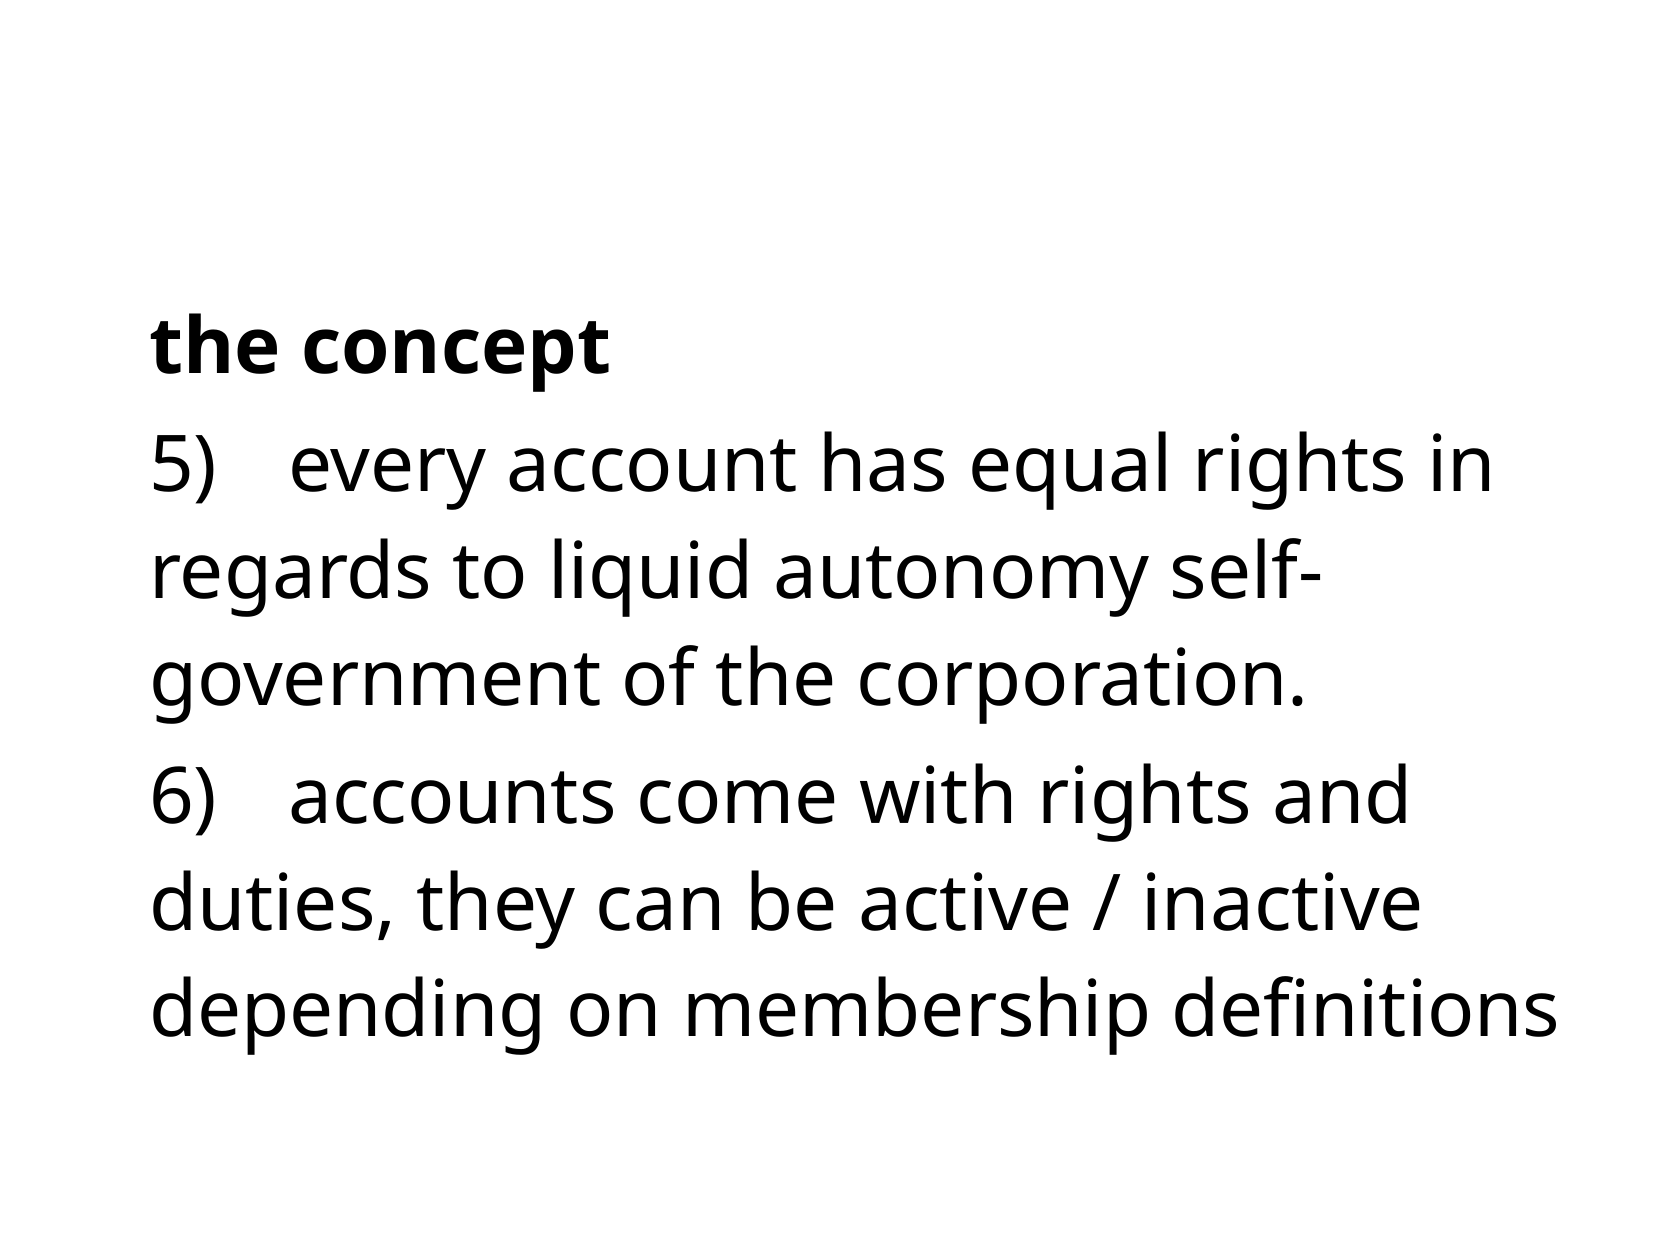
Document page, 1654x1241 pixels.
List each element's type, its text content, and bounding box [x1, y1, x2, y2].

list the concept 5) every account has equal rights in regards to liquid autonomy self-government of the corporation. 6) accounts come with rights and duties, they can be active / inactive depending on membership definitions [82, 290, 1571, 1075]
